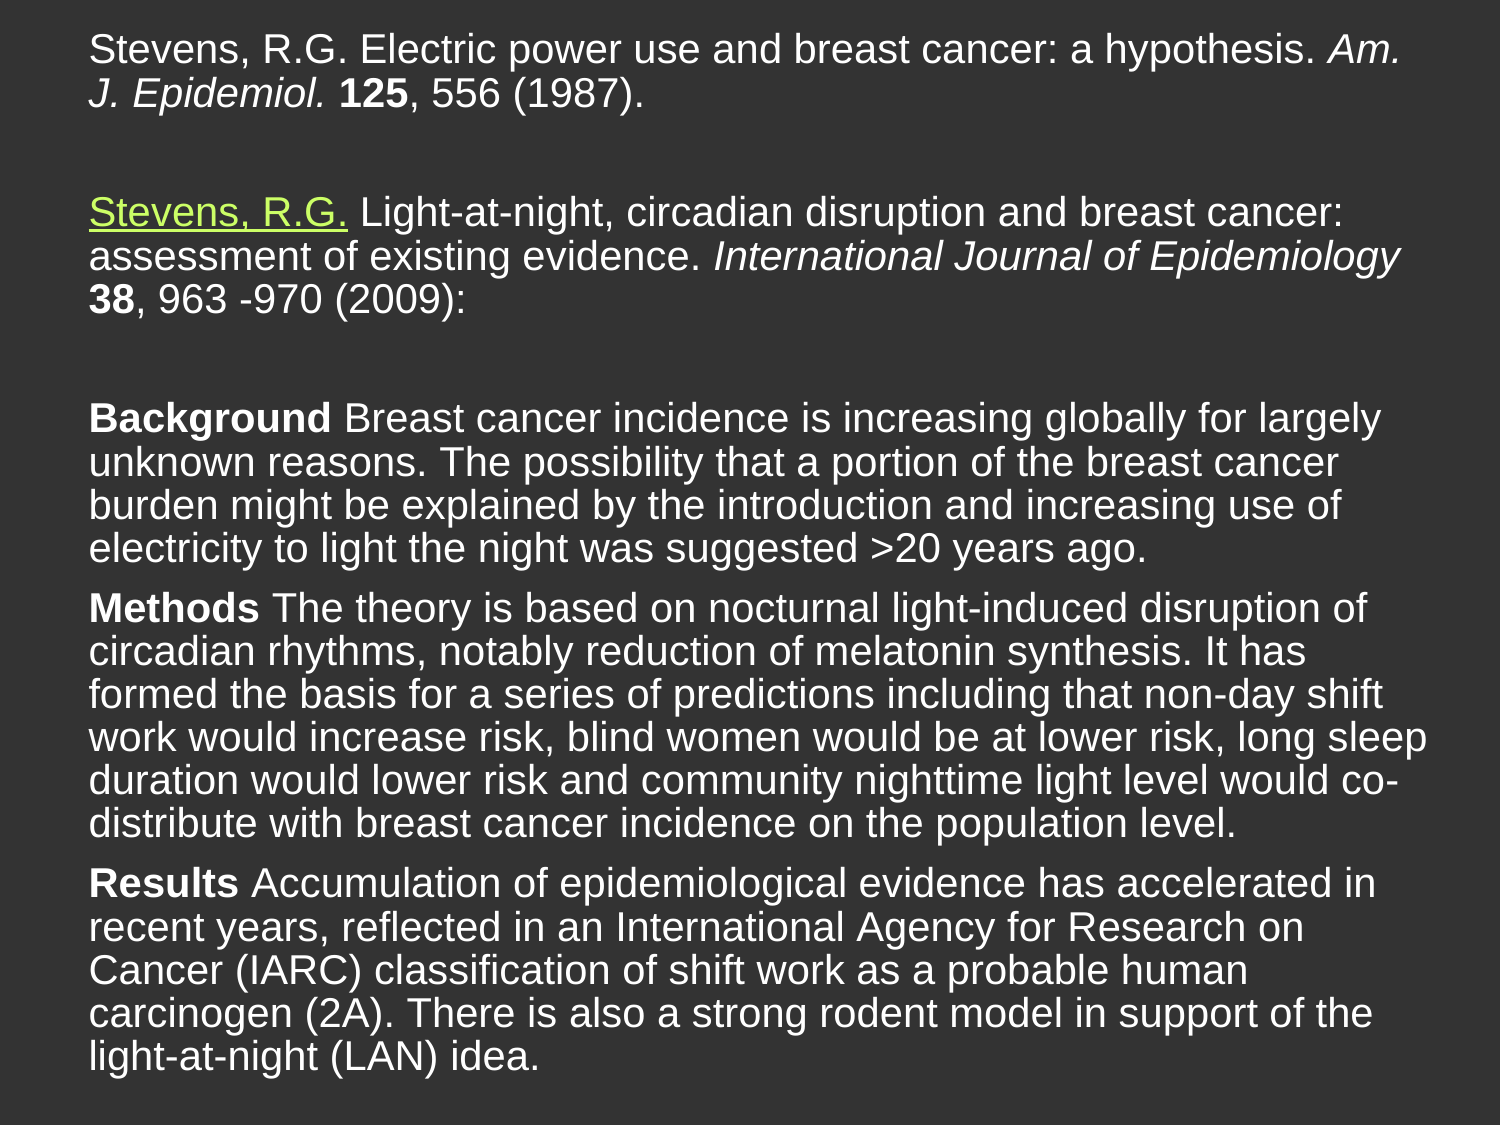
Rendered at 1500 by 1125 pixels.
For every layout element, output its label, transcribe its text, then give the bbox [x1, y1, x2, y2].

list Stevens, R.G. Electric power use and breast cancer: a hypothesis. Am. J. Epidemiol. 125, 556 (1987). Stevens, R.G. Light-at-night, circadian disruption and breast cancer: assessment of existing evidence. International Journal of Epidemiology 38, 963 -970 (2009): Background Breast cancer incidence is increasing globally for largely unknown reasons. The possibility that a portion of the breast cancer burden might be explained by the introduction and increasing use of electricity to light the night was suggested >20 years ago. Methods The theory is based on nocturnal light-induced disruption of circadian rhythms, notably reduction of melatonin synthesis. It has formed the basis for a series of predictions including that non-day shift work would increase risk, blind women would be at lower risk, long sleep duration would lower risk and community nighttime light level would co-distribute with breast cancer incidence on the population level. Results Accumulation of epidemiological evidence has accelerated in recent years, reflected in an International Agency for Research on Cancer (IARC) classification of shift work as a probable human carcinogen (2A). There is also a strong rodent model in support of the light-at-night (LAN) idea. [88, 29, 1439, 1094]
